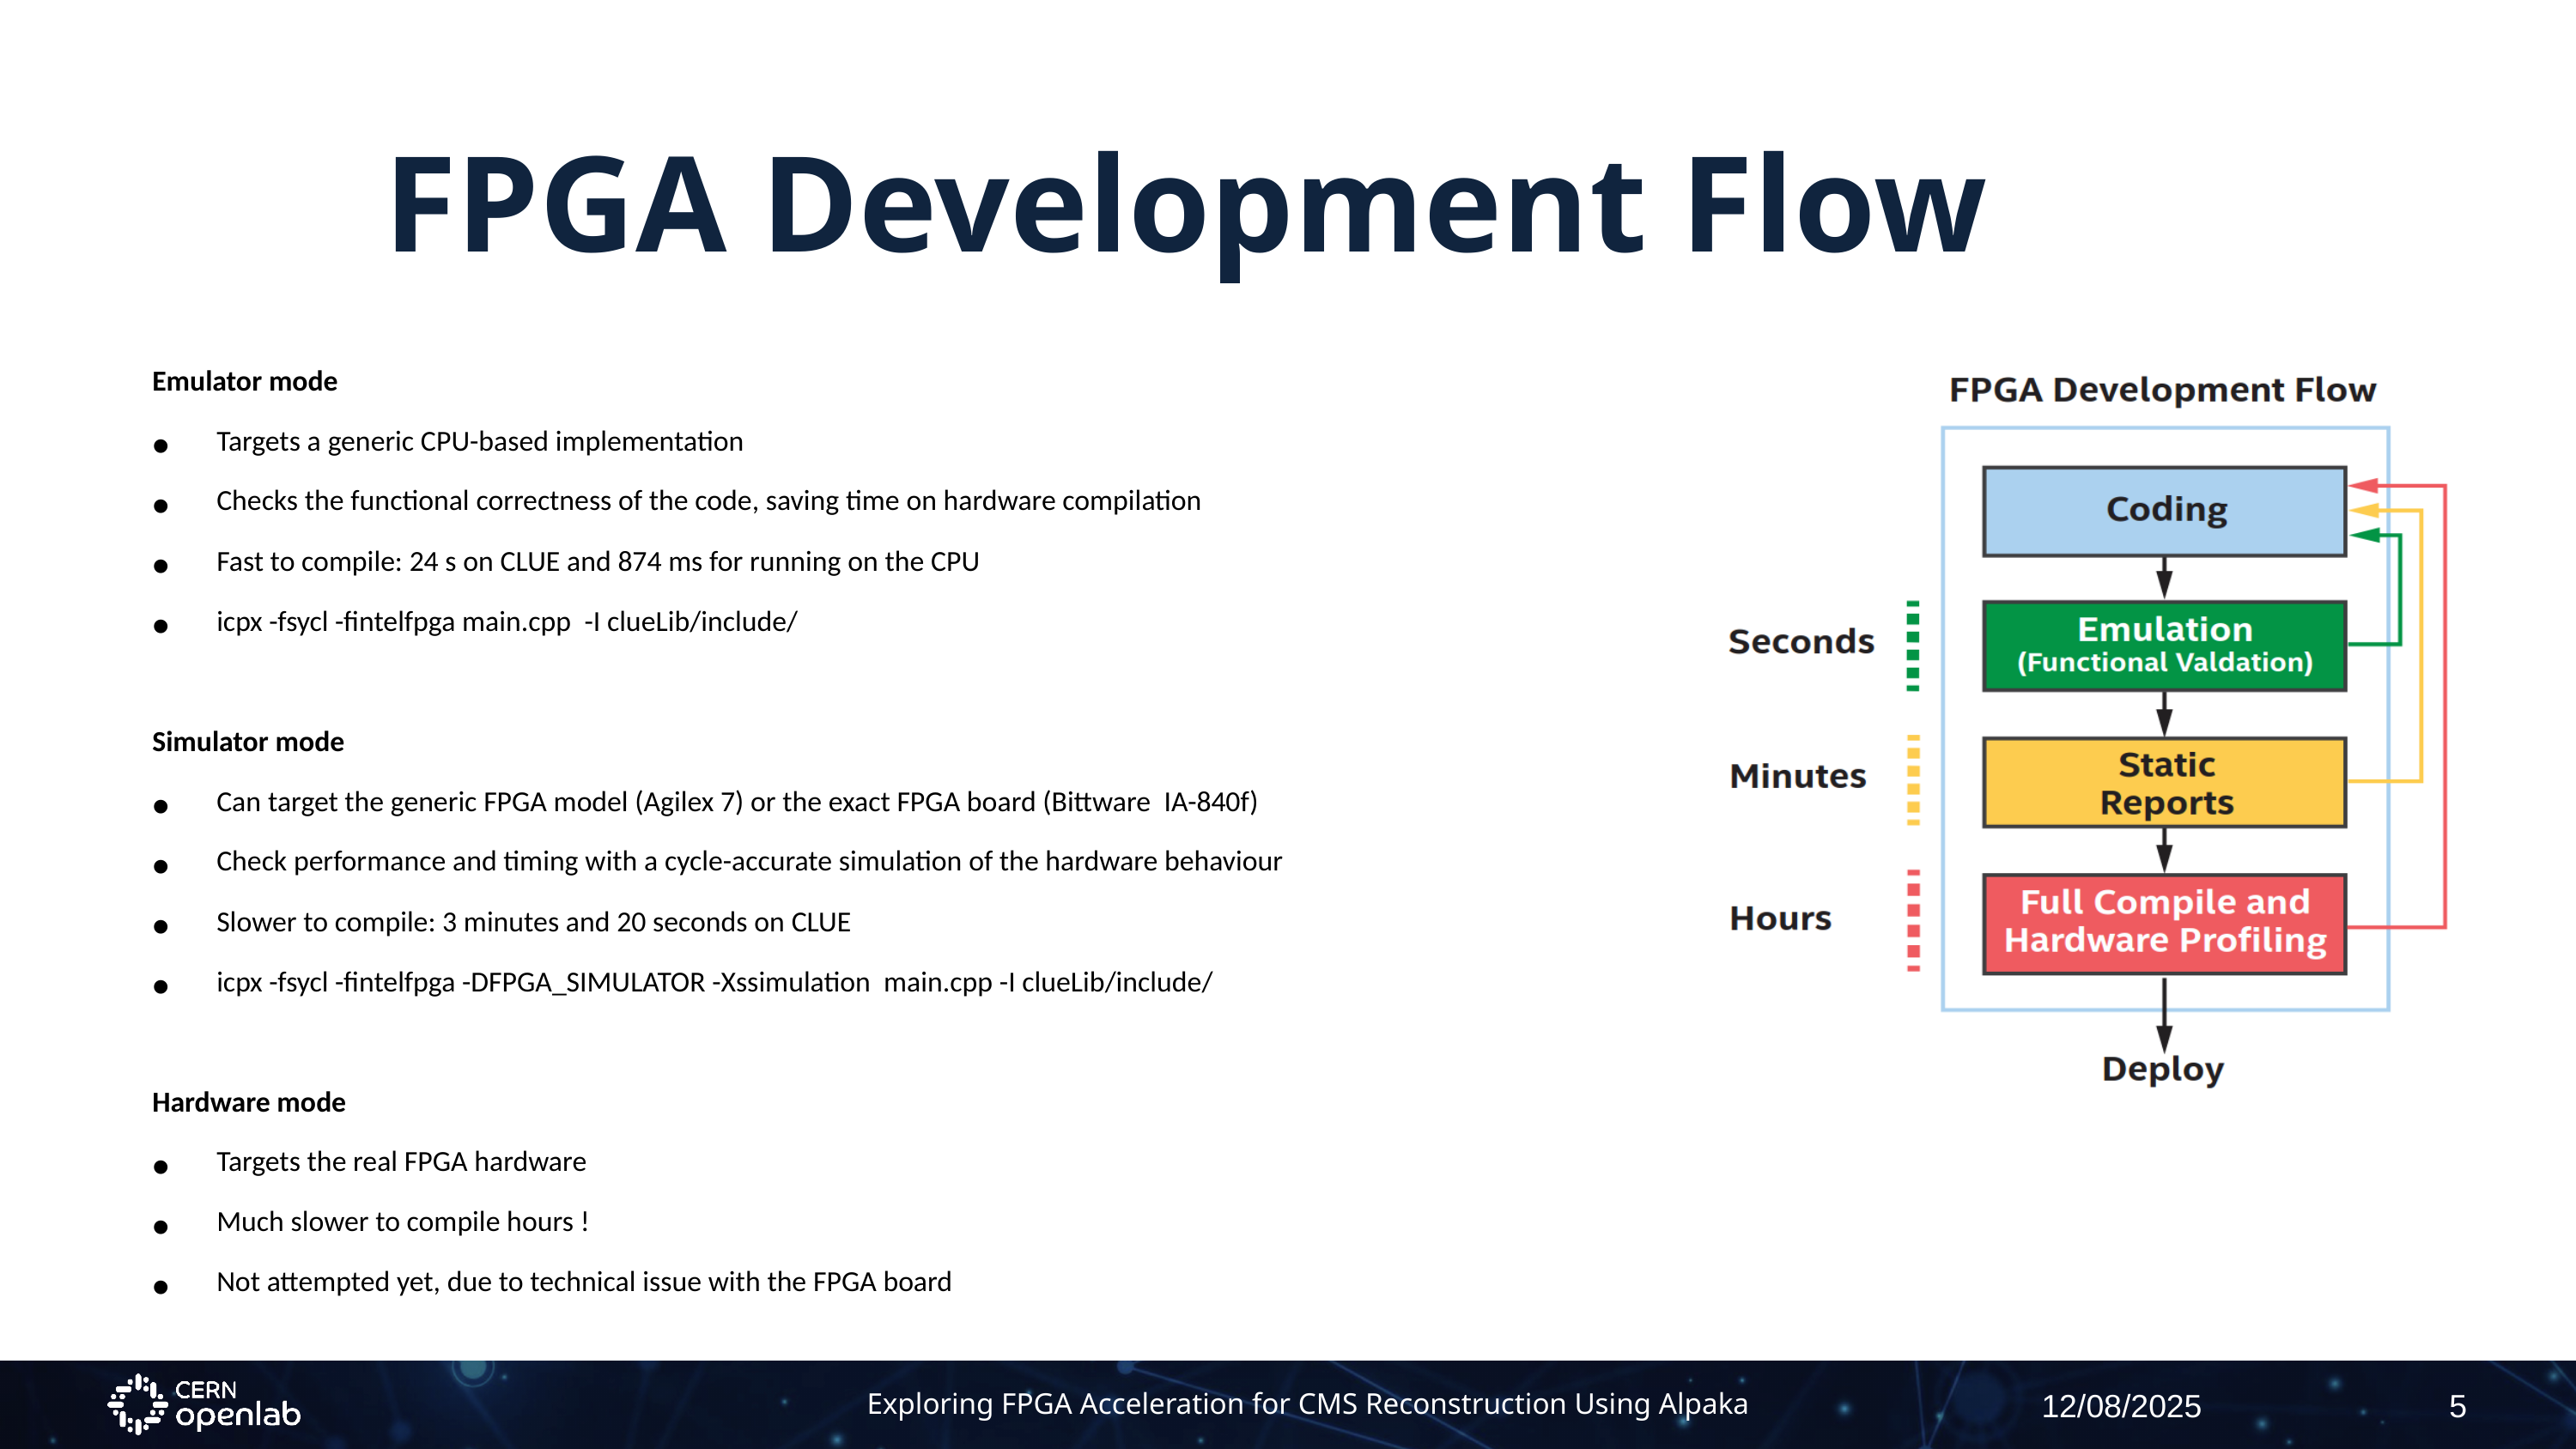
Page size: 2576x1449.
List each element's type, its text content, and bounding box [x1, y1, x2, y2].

text_box 12/08/2025 [2028, 1379, 2254, 1443]
text_box FPGA Development Flow [53, 137, 2318, 279]
text_box 5 [2436, 1379, 2512, 1431]
text_box Emulator mode Targets a generic CPU-based implementation Checks the functional correctness of the code, saving time on hardware compilation Fast to compile: 24 s on CLUE and 874 ms for running on the CPU icpx -fsycl -fintelfpga main.cpp -I clueLib/include/ Simulator mode Can target the generic FPGA model (Agilex 7) or the exact FPGA board (Bittware IA-840f) Check performance and timing with a cycle-accurate simulation of the hardware behaviour Slower to compile: 3 minutes and 20 seconds on CLUE icpx -fsycl -fintelfpga -DFPGA_SIMULATOR -Xssimulation main.cpp -I clueLib/include/ Hardware mode Targets the real FPGA hardware Much slower to compile hours ! Not attempted yet, due to technical issue with the FPGA board [139, 349, 1723, 1324]
picture [0, 0, 2576, 1449]
text_box FPGA Development Flow [1240, 194, 1267, 237]
